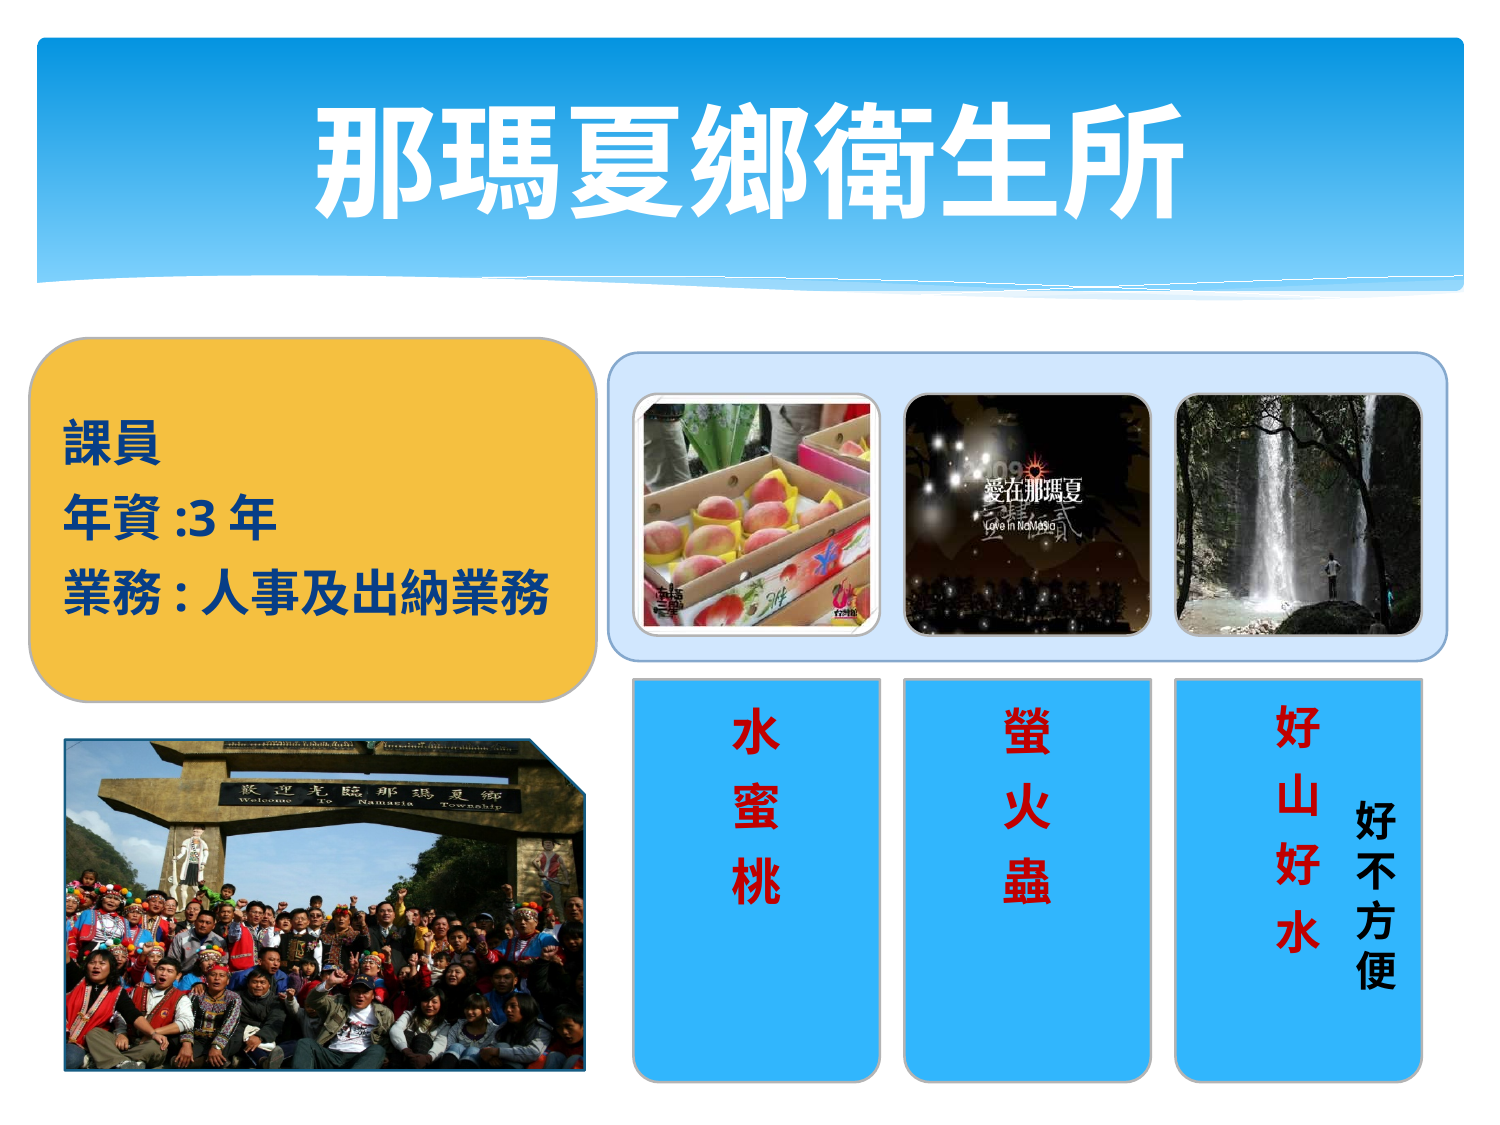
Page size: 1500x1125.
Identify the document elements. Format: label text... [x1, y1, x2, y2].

text_box [29, 650, 596, 1071]
text_box 好不方便 [1340, 786, 1424, 1004]
text_box 螢 火 蟲 [904, 679, 1151, 1083]
text_box 好 山 好 水 [1175, 679, 1422, 1083]
text_box 6 [654, 1082, 846, 1086]
text_box [547, 338, 596, 385]
text_box [608, 352, 1448, 662]
text_box 課員 年資:3年 業務:人事及出納業務 [29, 338, 597, 702]
text_box 水 蜜 桃 [633, 679, 880, 1083]
title 那瑪夏鄉衛生所 [75, 55, 1426, 262]
text_box [29, 338, 79, 390]
